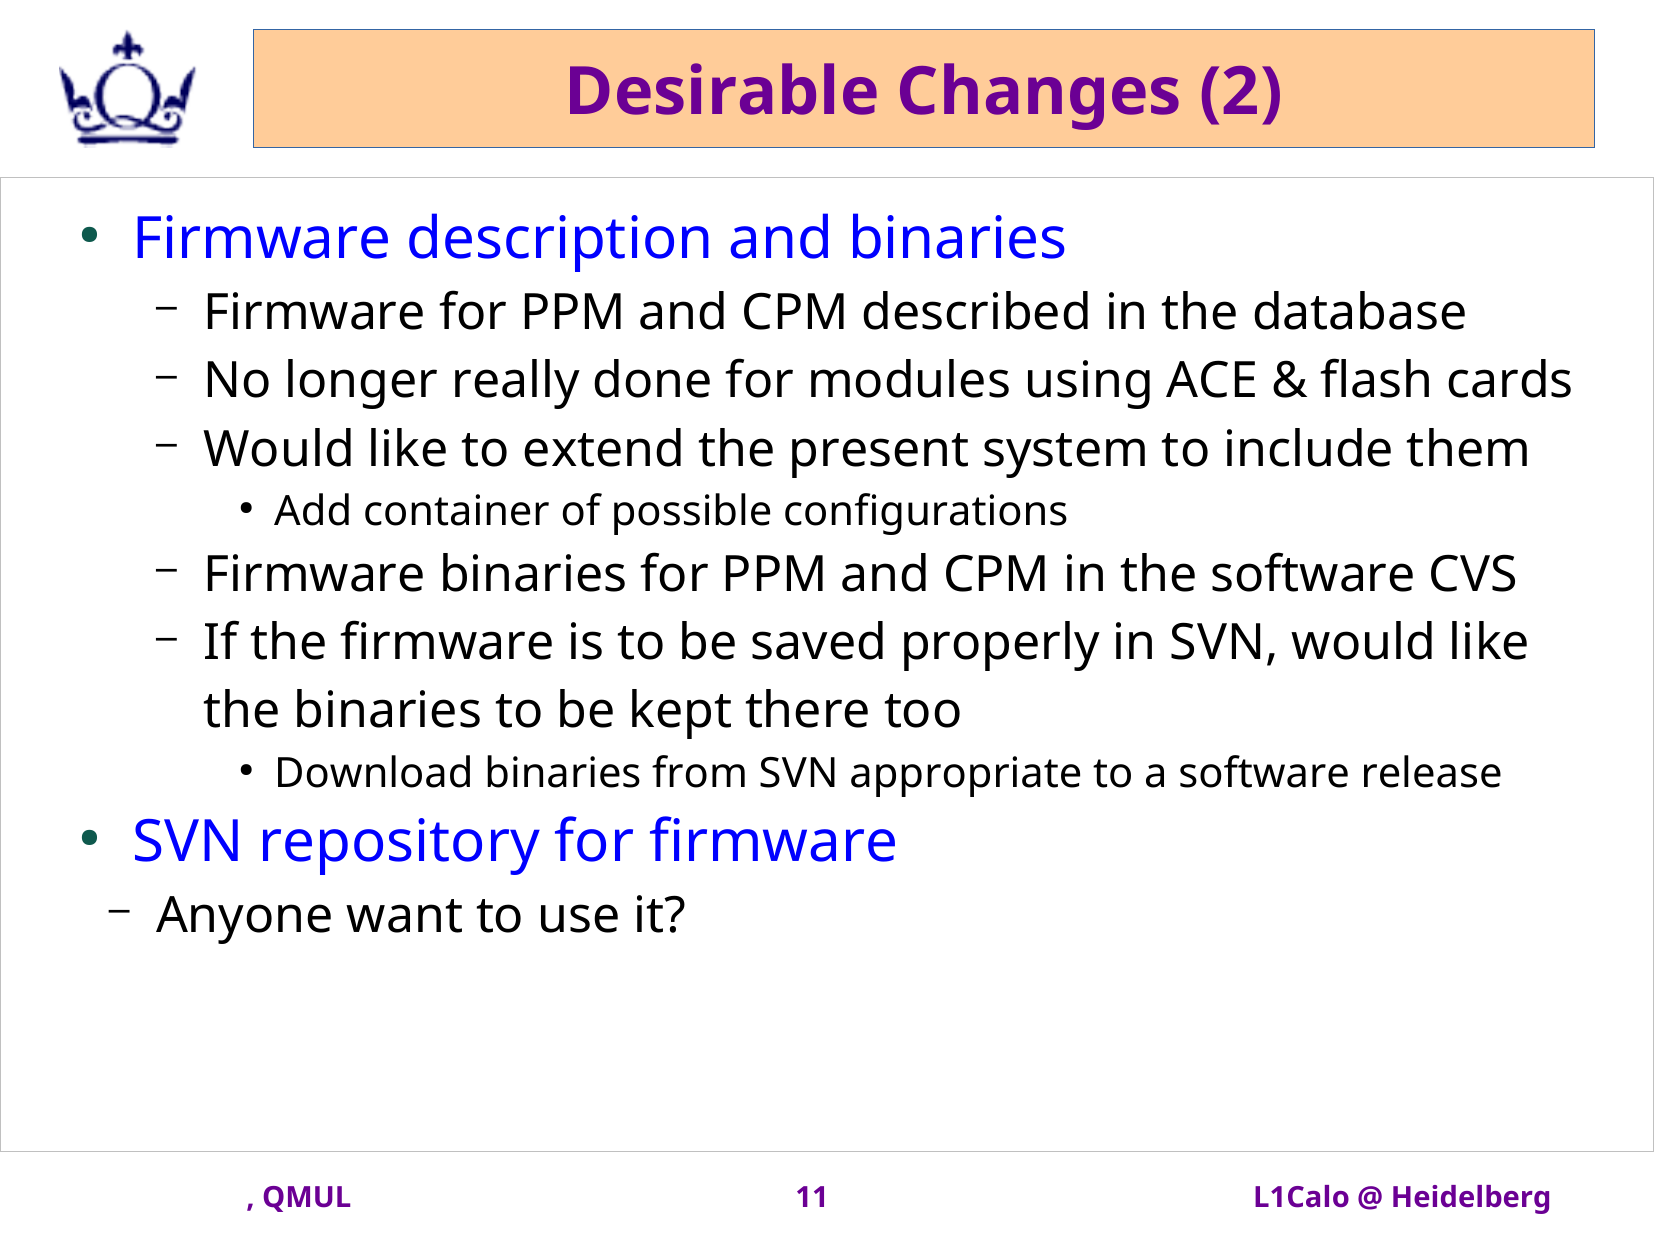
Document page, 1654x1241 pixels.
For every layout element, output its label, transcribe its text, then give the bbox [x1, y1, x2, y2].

picture [59, 29, 200, 148]
list Firmware description and binaries Firmware for PPM and CPM described in the database No longer really done for modules using ACE & flash cards Would like to extend the present system to include them Add container of possible configurations Firmware binaries for PPM and CPM in the software CVS If the firmware is to be saved properly in SVN, would like the binaries to be kept there too Download binaries from SVN appropriate to a software release SVN repository for firmware Anyone want to use it? [61, 196, 1605, 1117]
title Desirable Changes (2) [253, 29, 1595, 148]
